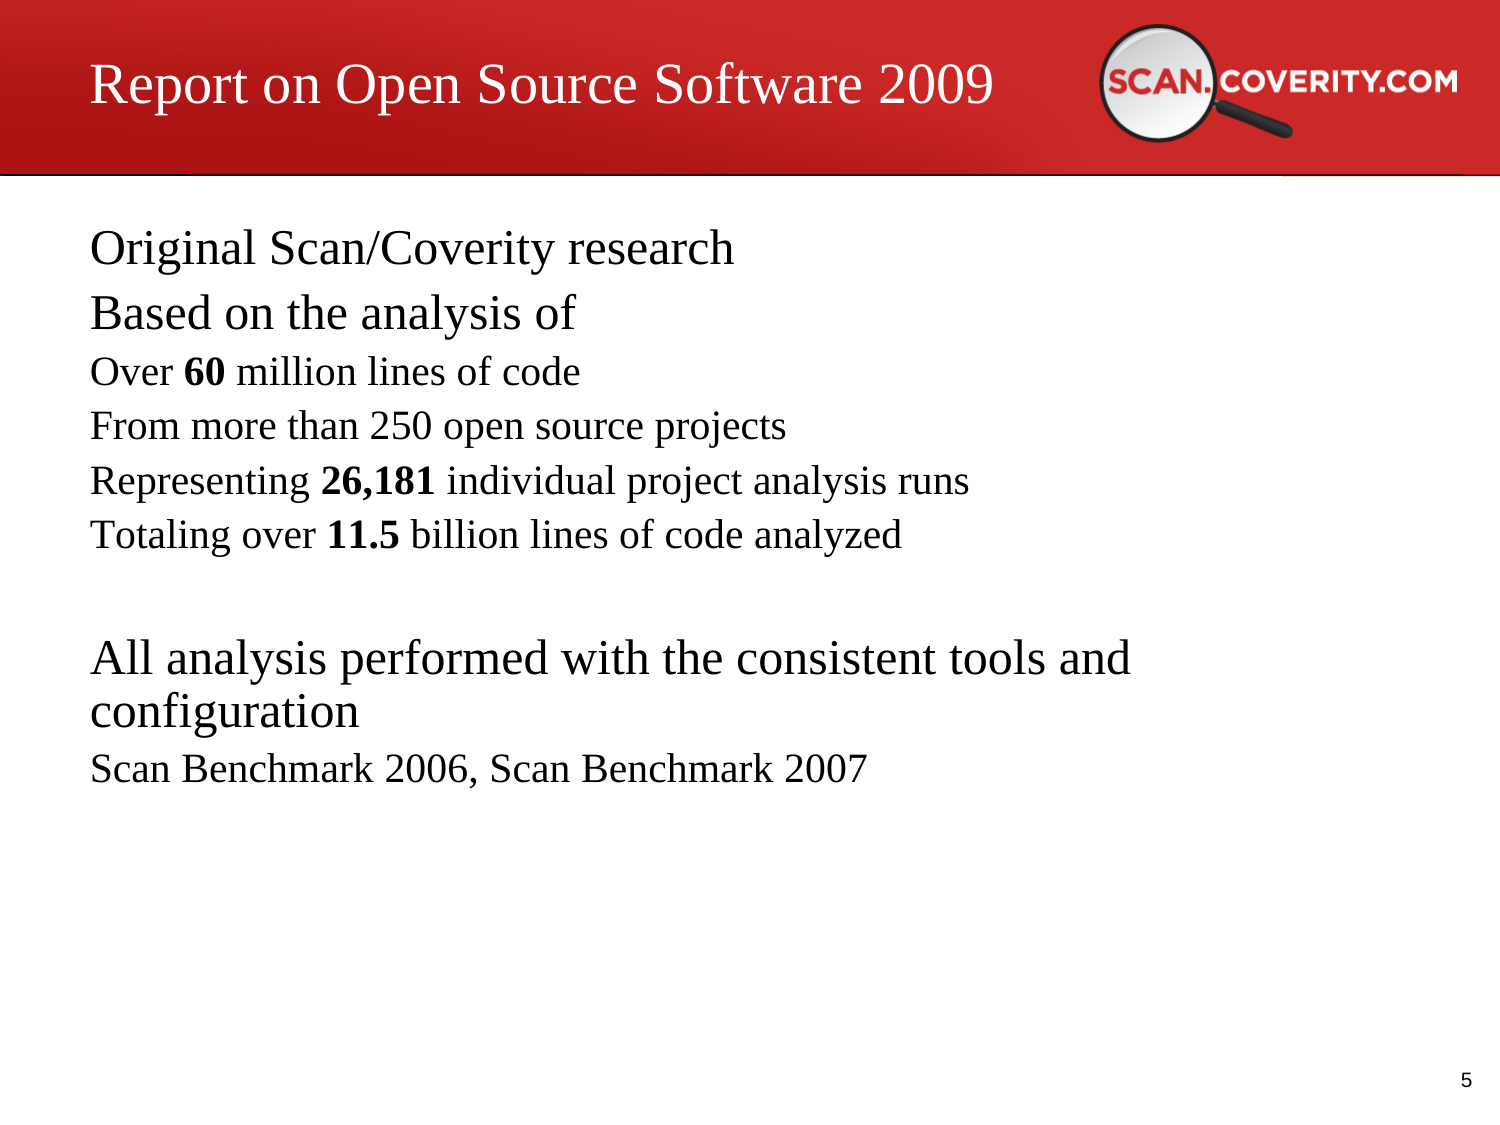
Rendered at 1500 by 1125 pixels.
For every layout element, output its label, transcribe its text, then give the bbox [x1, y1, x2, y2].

list Original Scan/Coverity research Based on the analysis of Over 60 million lines of code From more than 250 open source projects Representing 26,181 individual project analysis runs Totaling over 11.5 billion lines of code analyzed All analysis performed with the consistent tools and configuration Scan Benchmark 2006, Scan Benchmark 2007 [75, 212, 1426, 981]
picture [0, 0, 1500, 174]
text_box 1 [1137, 1062, 1488, 1103]
title Report on Open Source Software 2009 [74, 24, 1100, 143]
